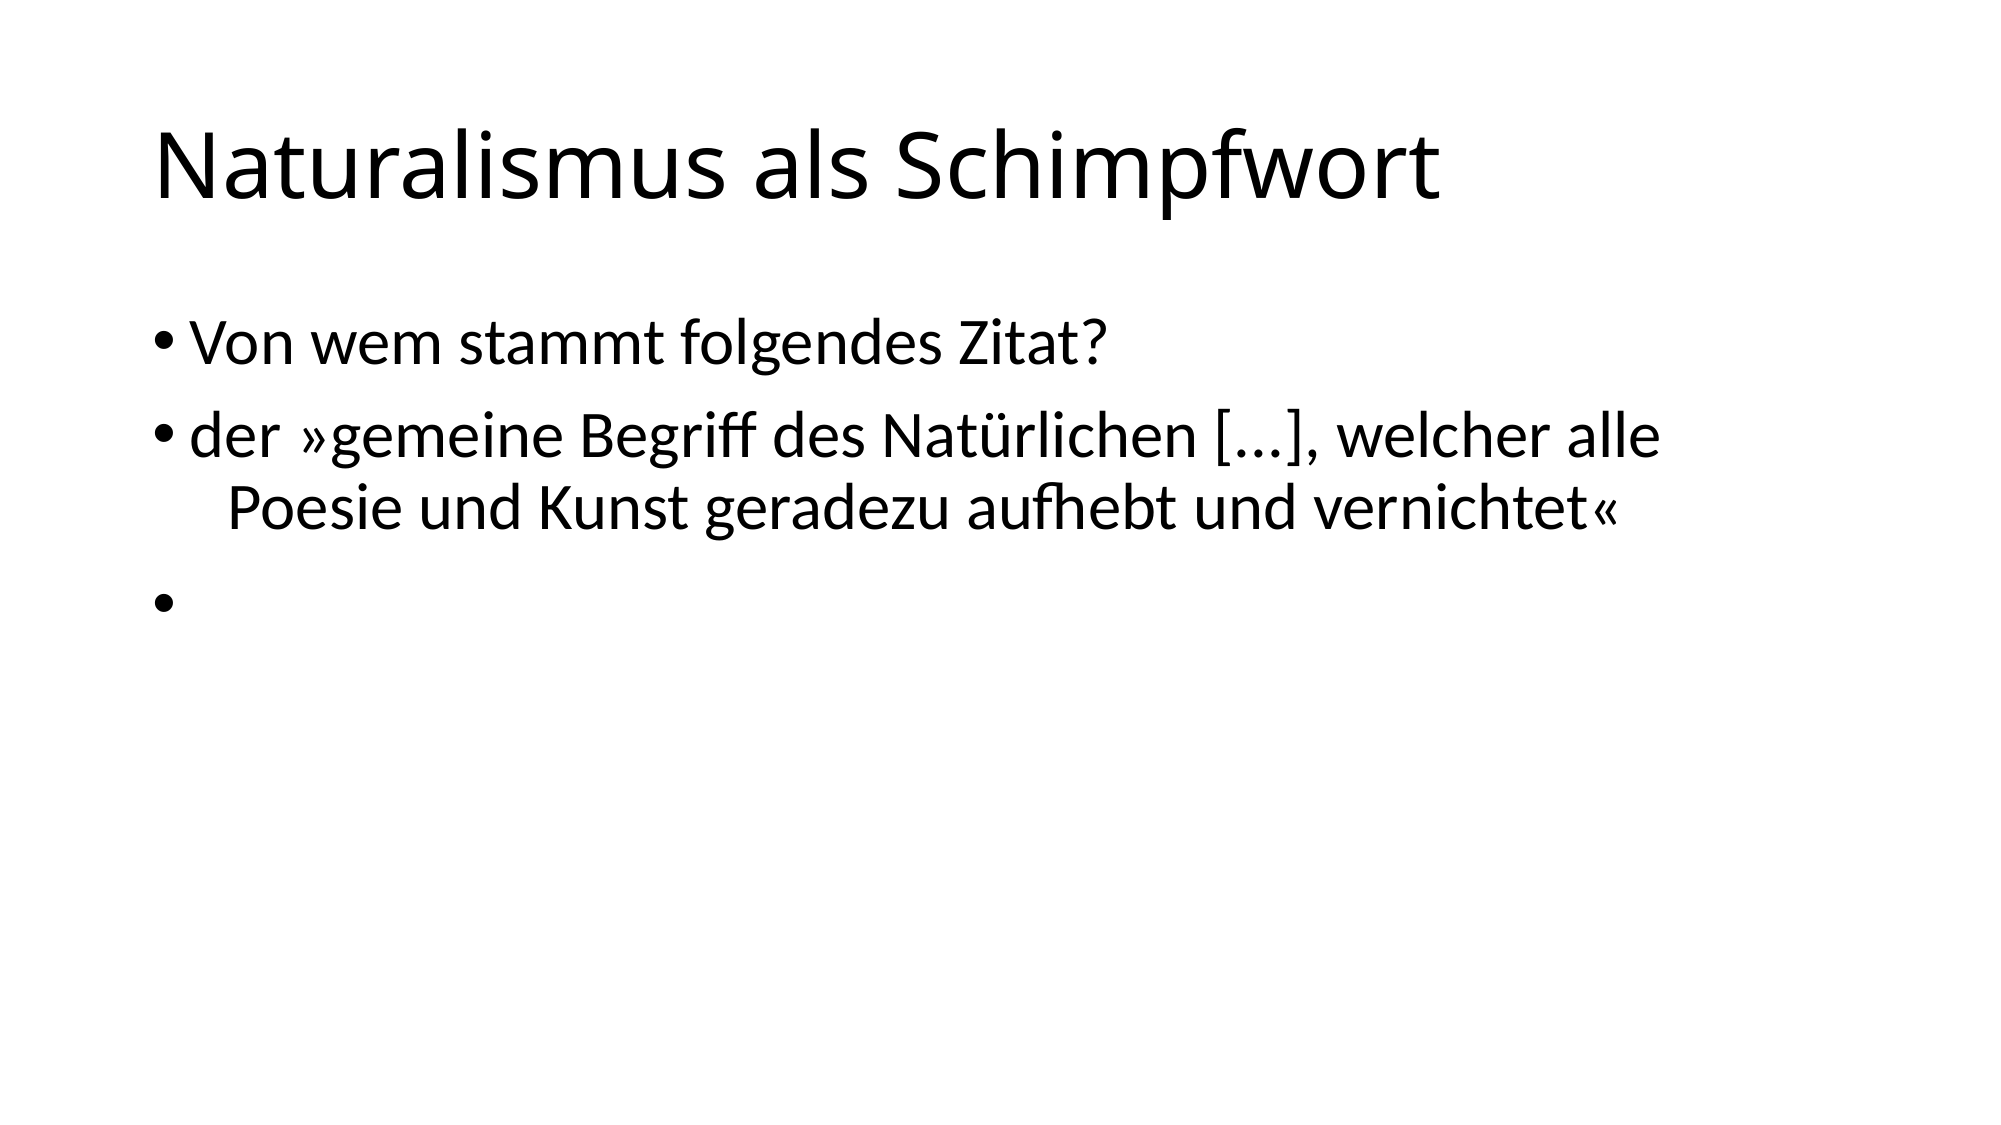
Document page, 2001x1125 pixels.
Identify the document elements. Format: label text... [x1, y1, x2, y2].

list Von wem stammt folgendes Zitat? der »gemeine Begriff des Natürlichen [...], welcher alle Poesie und Kunst geradezu aufhebt und vernichtet« [137, 299, 1863, 1014]
title Naturalismus als Schimpfwort [137, 59, 1863, 278]
